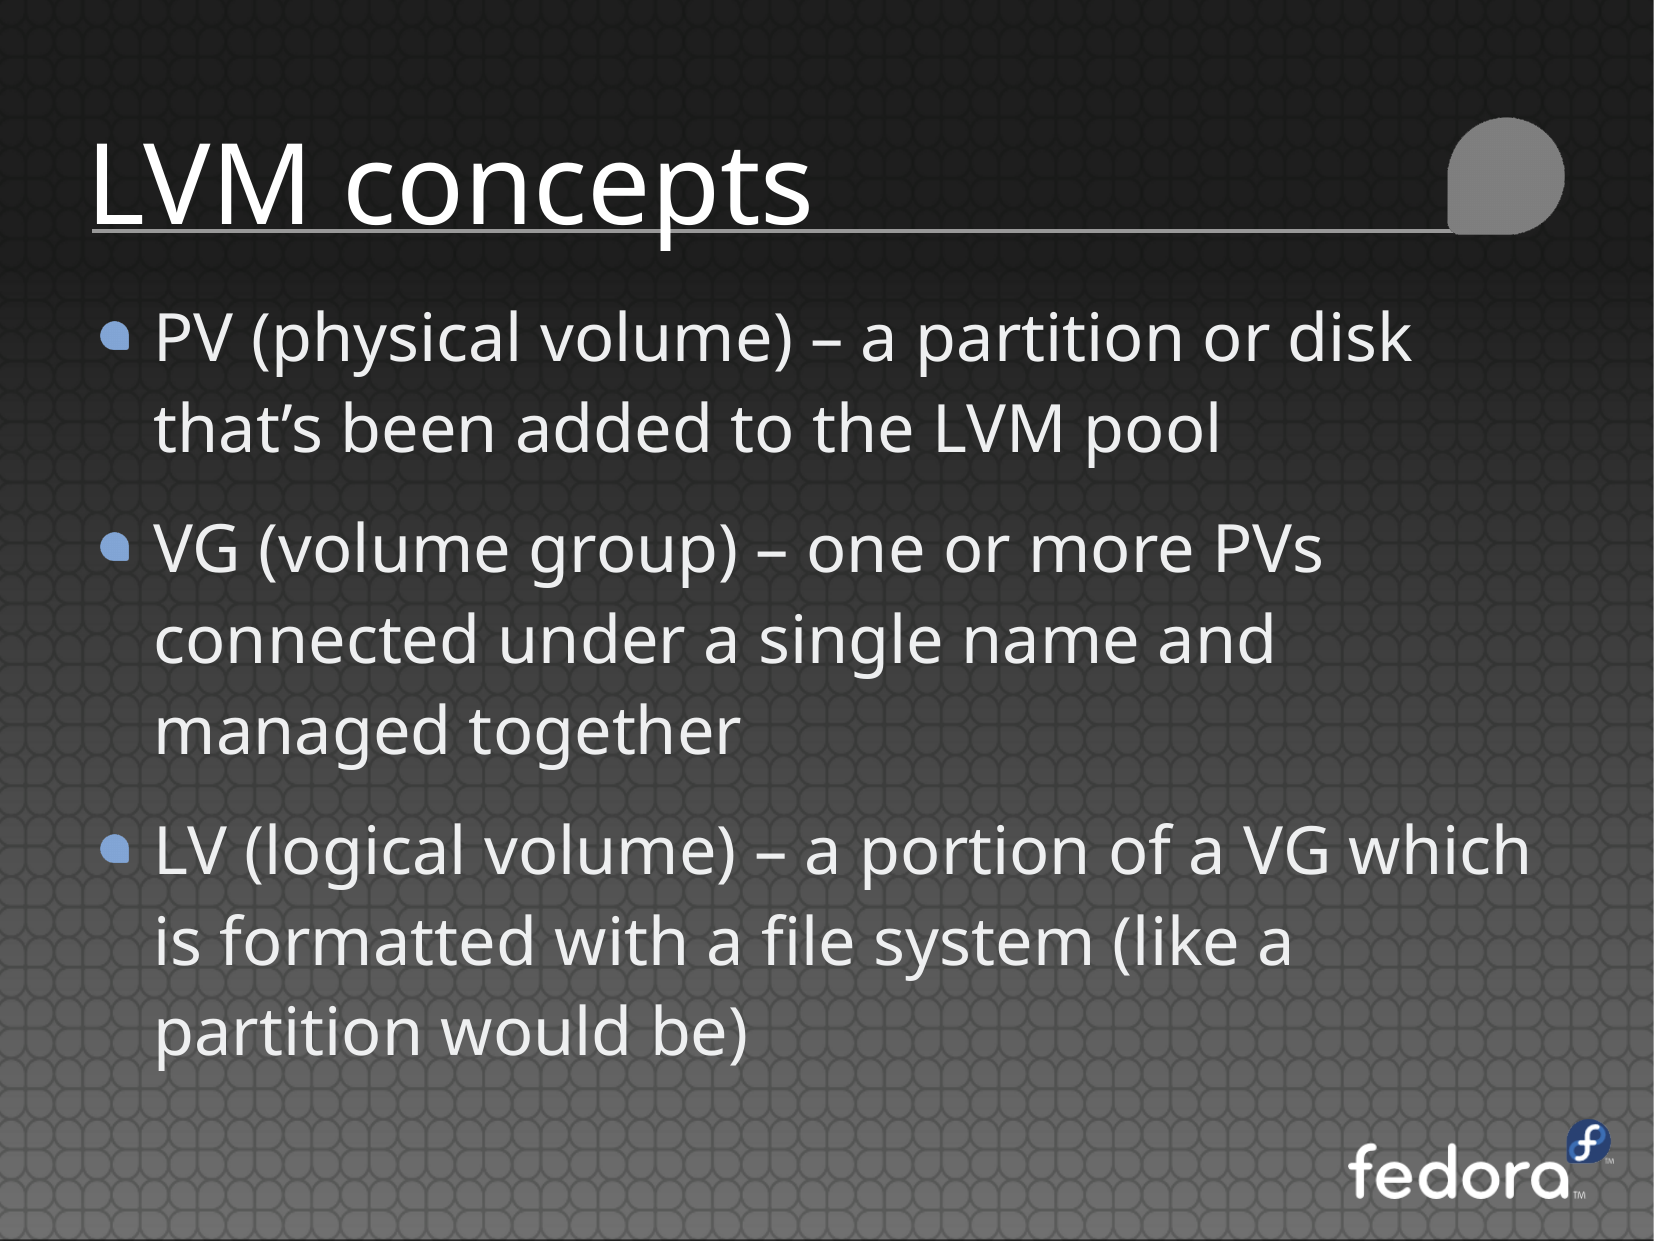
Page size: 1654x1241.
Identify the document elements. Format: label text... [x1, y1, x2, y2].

picture [0, 0, 1654, 1241]
list PV (physical volume) – a partition or disk that’s been added to the LVM pool VG (volume group) – one or more PVs connected under a single name and managed together LV (logical volume) – a portion of a VG which is formatted with a file system (like a partition would be) [82, 290, 1571, 1111]
title LVM concepts [86, 110, 1576, 251]
